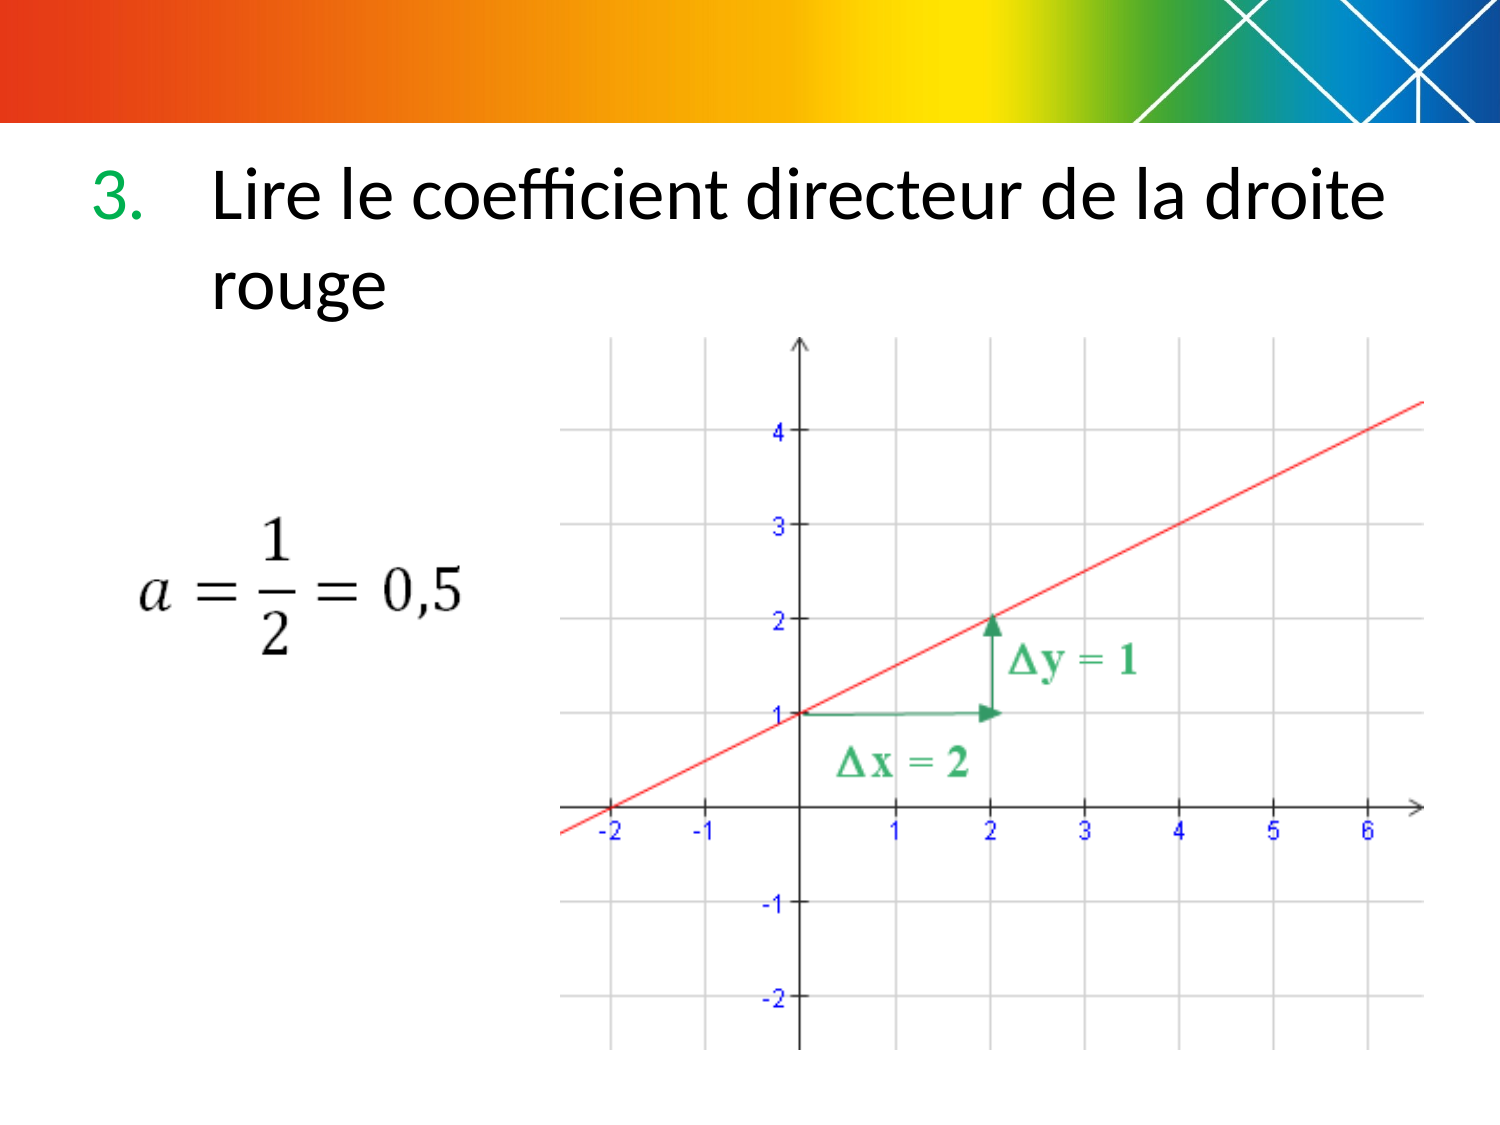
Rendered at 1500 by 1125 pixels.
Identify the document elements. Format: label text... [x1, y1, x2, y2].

title Lire le coefficient directeur de la droite rouge [75, 136, 1426, 332]
picture [123, 503, 479, 683]
picture [1340, 0, 1500, 123]
picture [0, 0, 1359, 123]
picture [560, 337, 1424, 1050]
